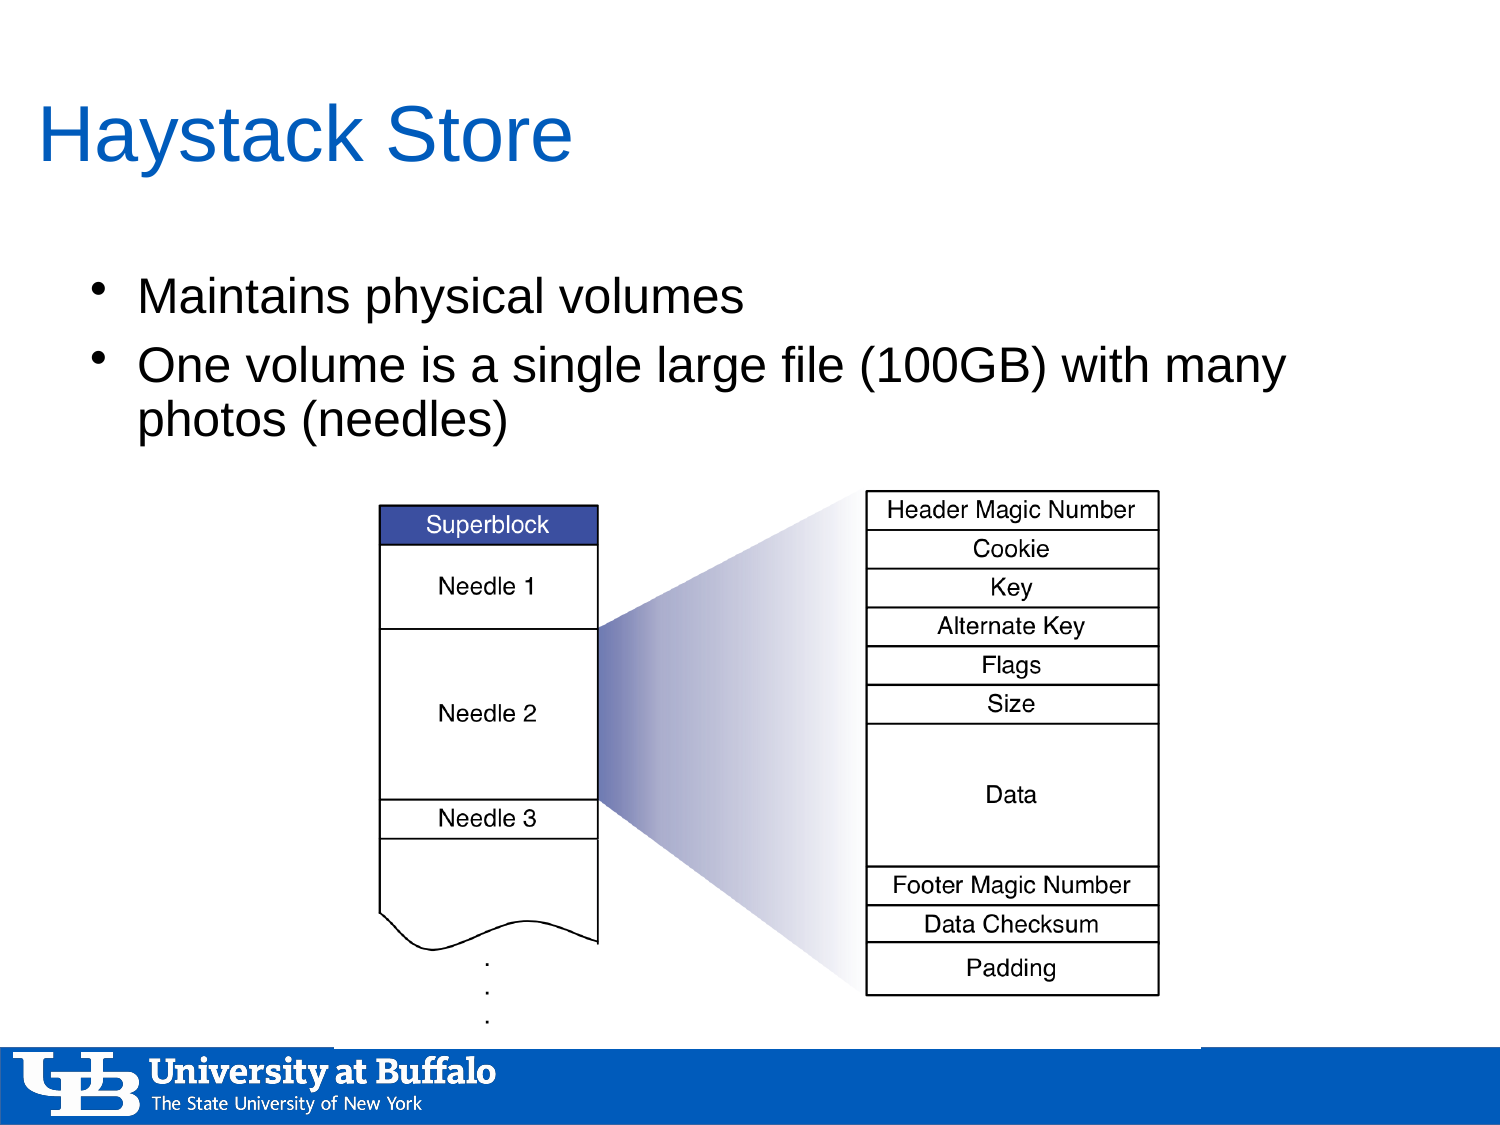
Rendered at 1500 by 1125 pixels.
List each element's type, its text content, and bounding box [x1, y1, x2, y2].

list Maintains physical volumes One volume is a single large file (100GB) with many photos (needles) [75, 263, 1425, 916]
picture [13, 1052, 496, 1116]
picture [334, 449, 1201, 1049]
title Haystack Store [37, 95, 1388, 173]
